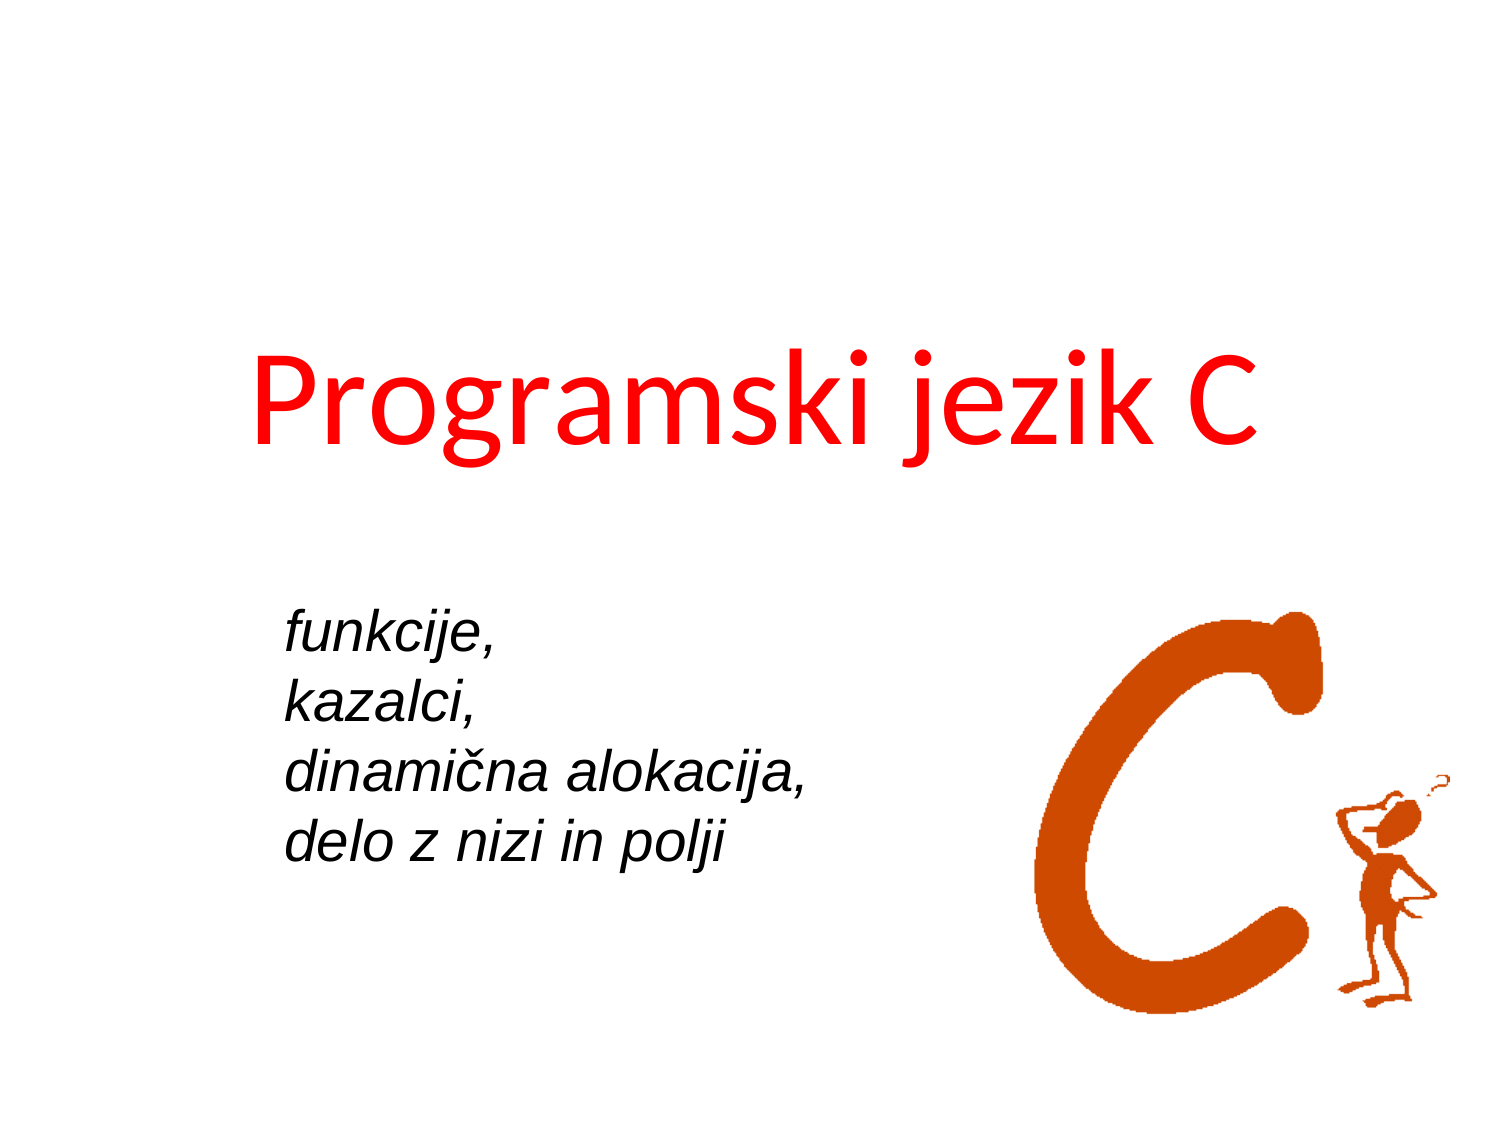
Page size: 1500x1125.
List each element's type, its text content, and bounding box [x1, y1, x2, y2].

picture [1025, 587, 1450, 1052]
text_box funkcije, kazalci, dinamična alokacija, delo z nizi in polji [269, 585, 891, 882]
title Programski jezik C [117, 269, 1393, 511]
